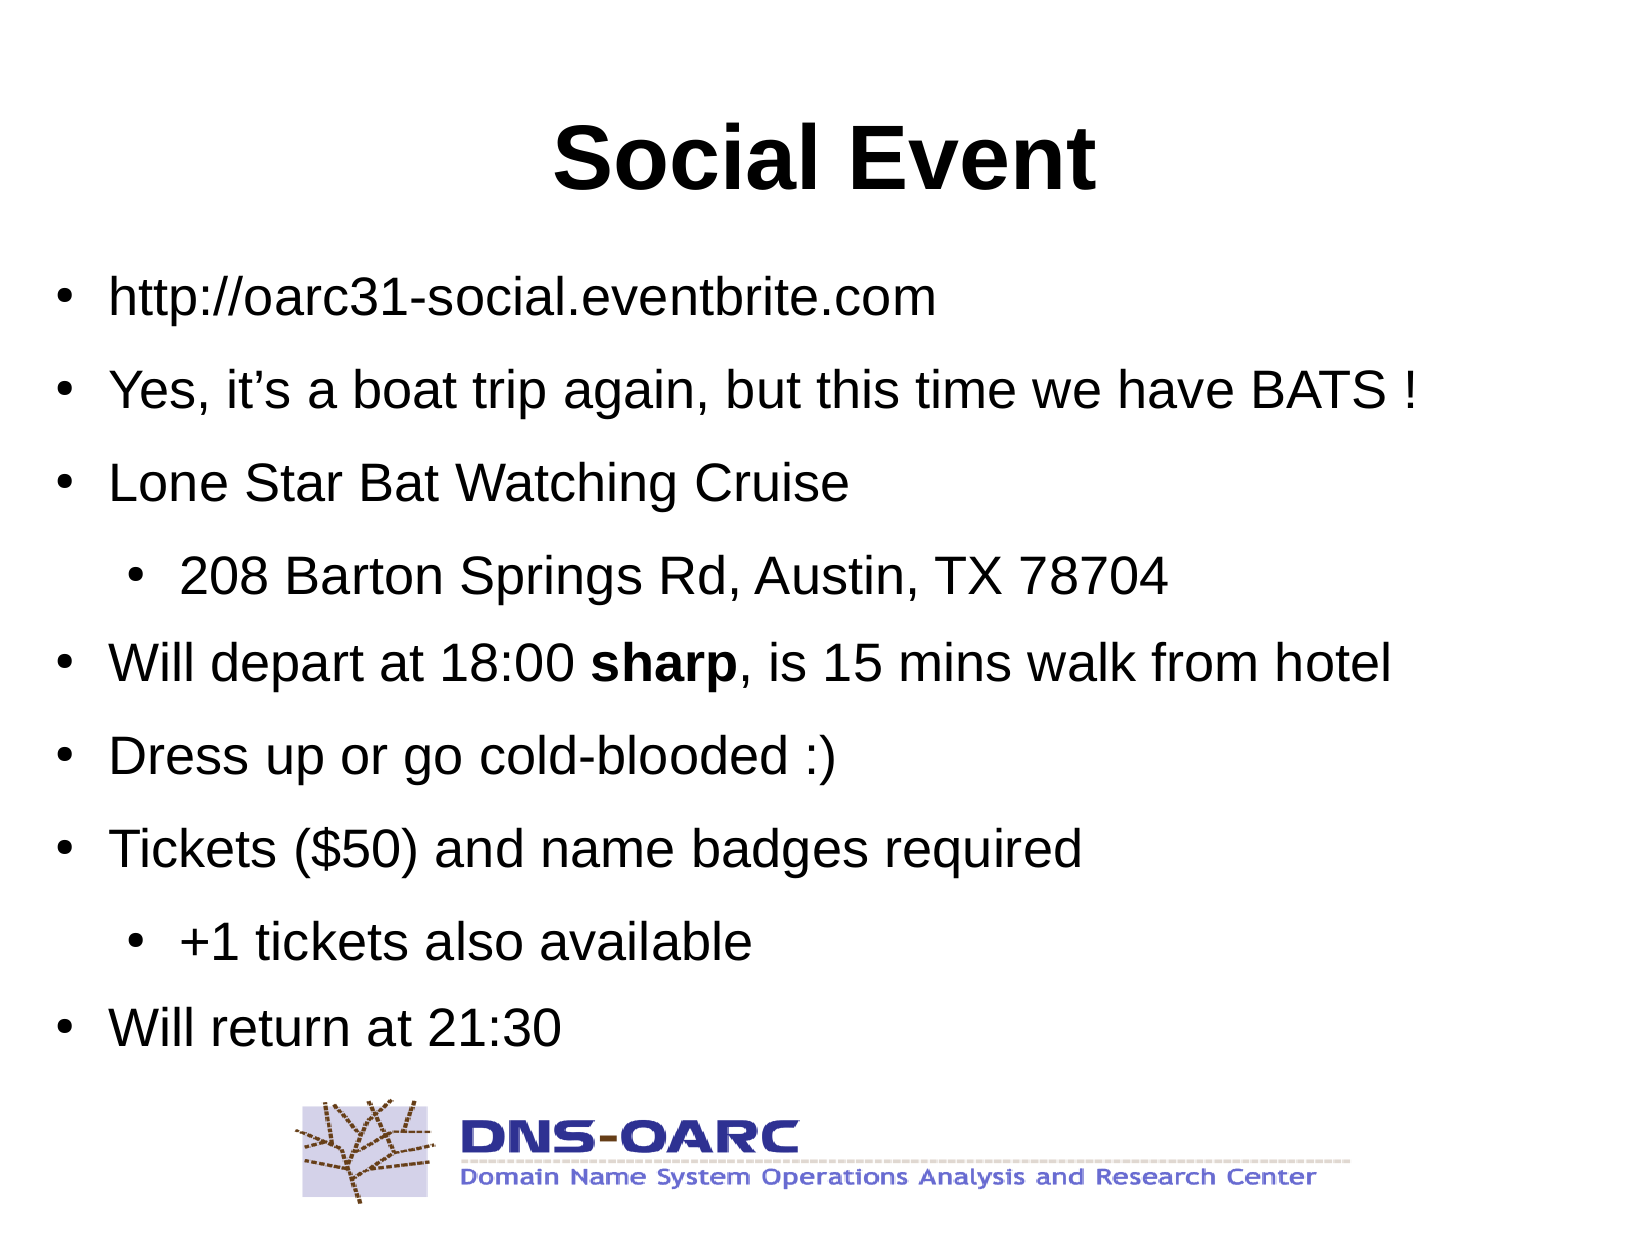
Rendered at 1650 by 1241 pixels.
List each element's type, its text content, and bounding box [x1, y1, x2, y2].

list http://oarc31-social.eventbrite.com Yes, it’s a boat trip again, but this time we have BATS ! Lone Star Bat Watching Cruise 208 Barton Springs Rd, Austin, TX 78704 Will depart at 18:00 sharp, is 15 mins walk from hotel Dress up or go cold-blooded :) Tickets ($50) and name badges required +1 tickets also available Will return at 21:30 [37, 266, 1538, 1104]
title Social Event [380, 37, 1270, 266]
picture [235, 1104, 1385, 1211]
